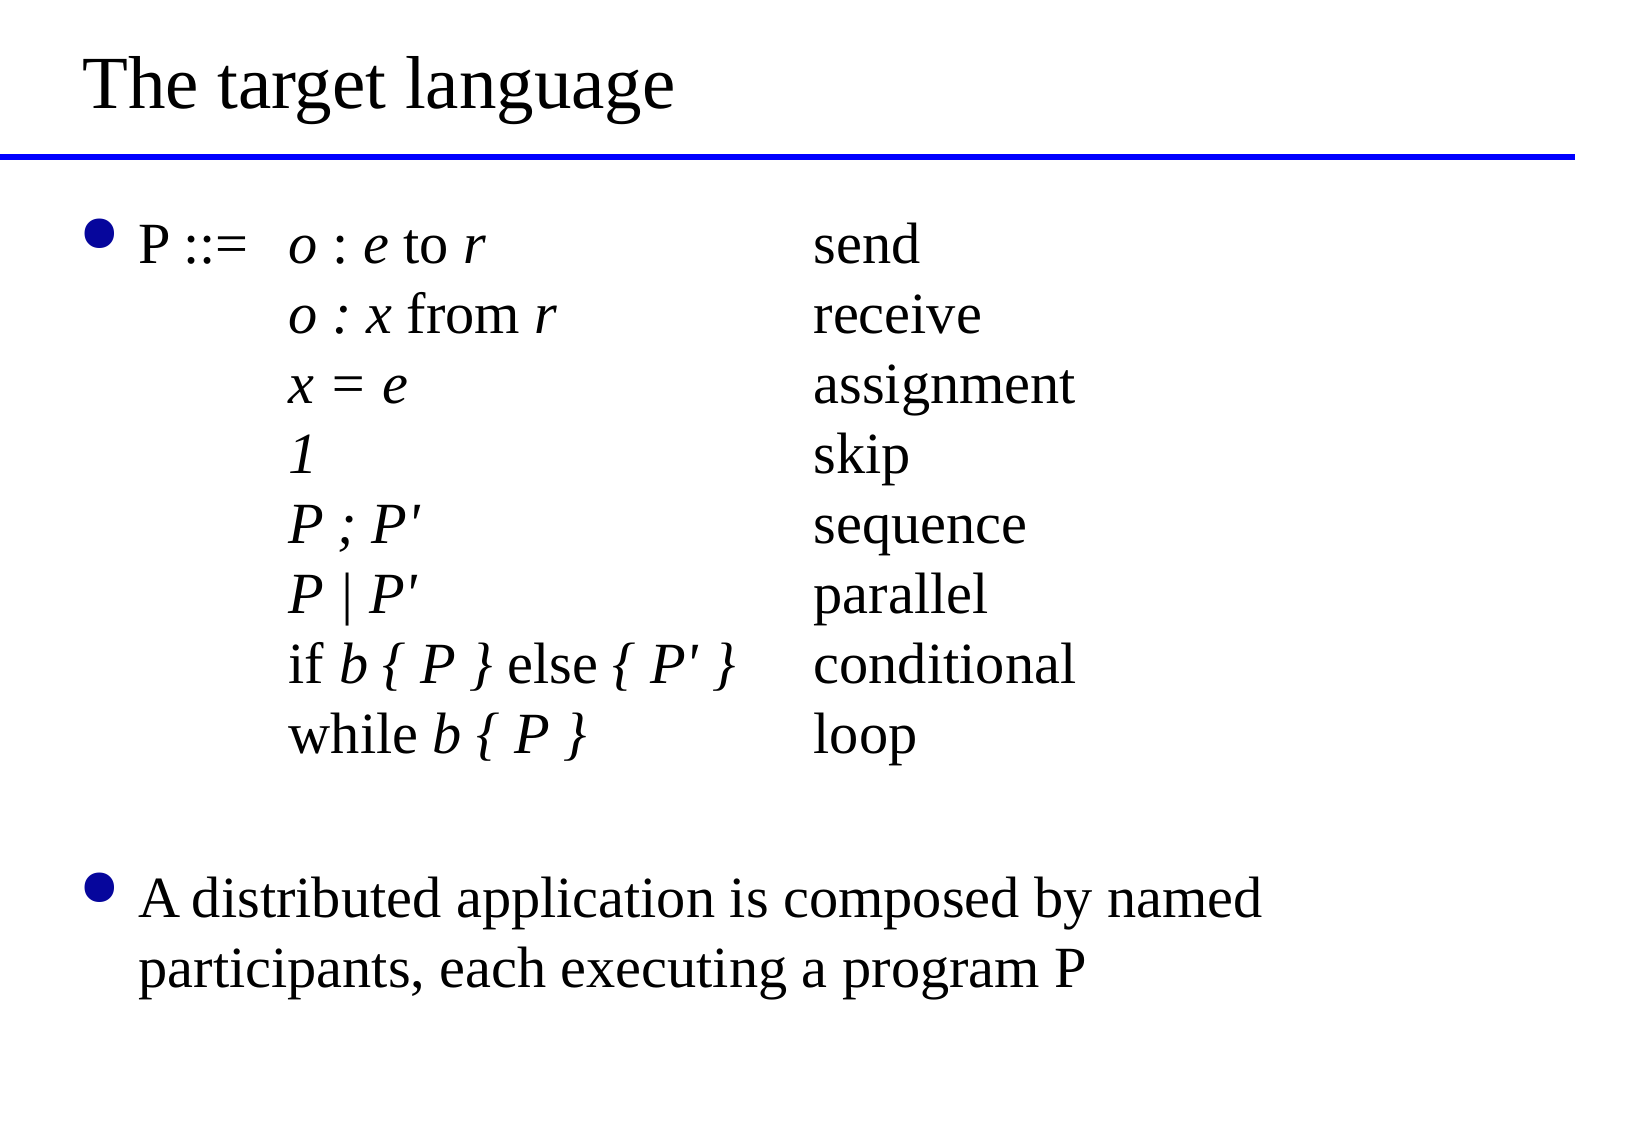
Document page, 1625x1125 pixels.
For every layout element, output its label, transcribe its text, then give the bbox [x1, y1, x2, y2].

list P ::= o : e to r send o : x from r receive x = e assignment 1 skip P ; P' sequence P | P' parallel if b { P } else { P' } conditional while b { P } loop A distributed application is composed by named participants, each executing a program P [67, 198, 1546, 1061]
title The target language [67, 27, 1544, 131]
